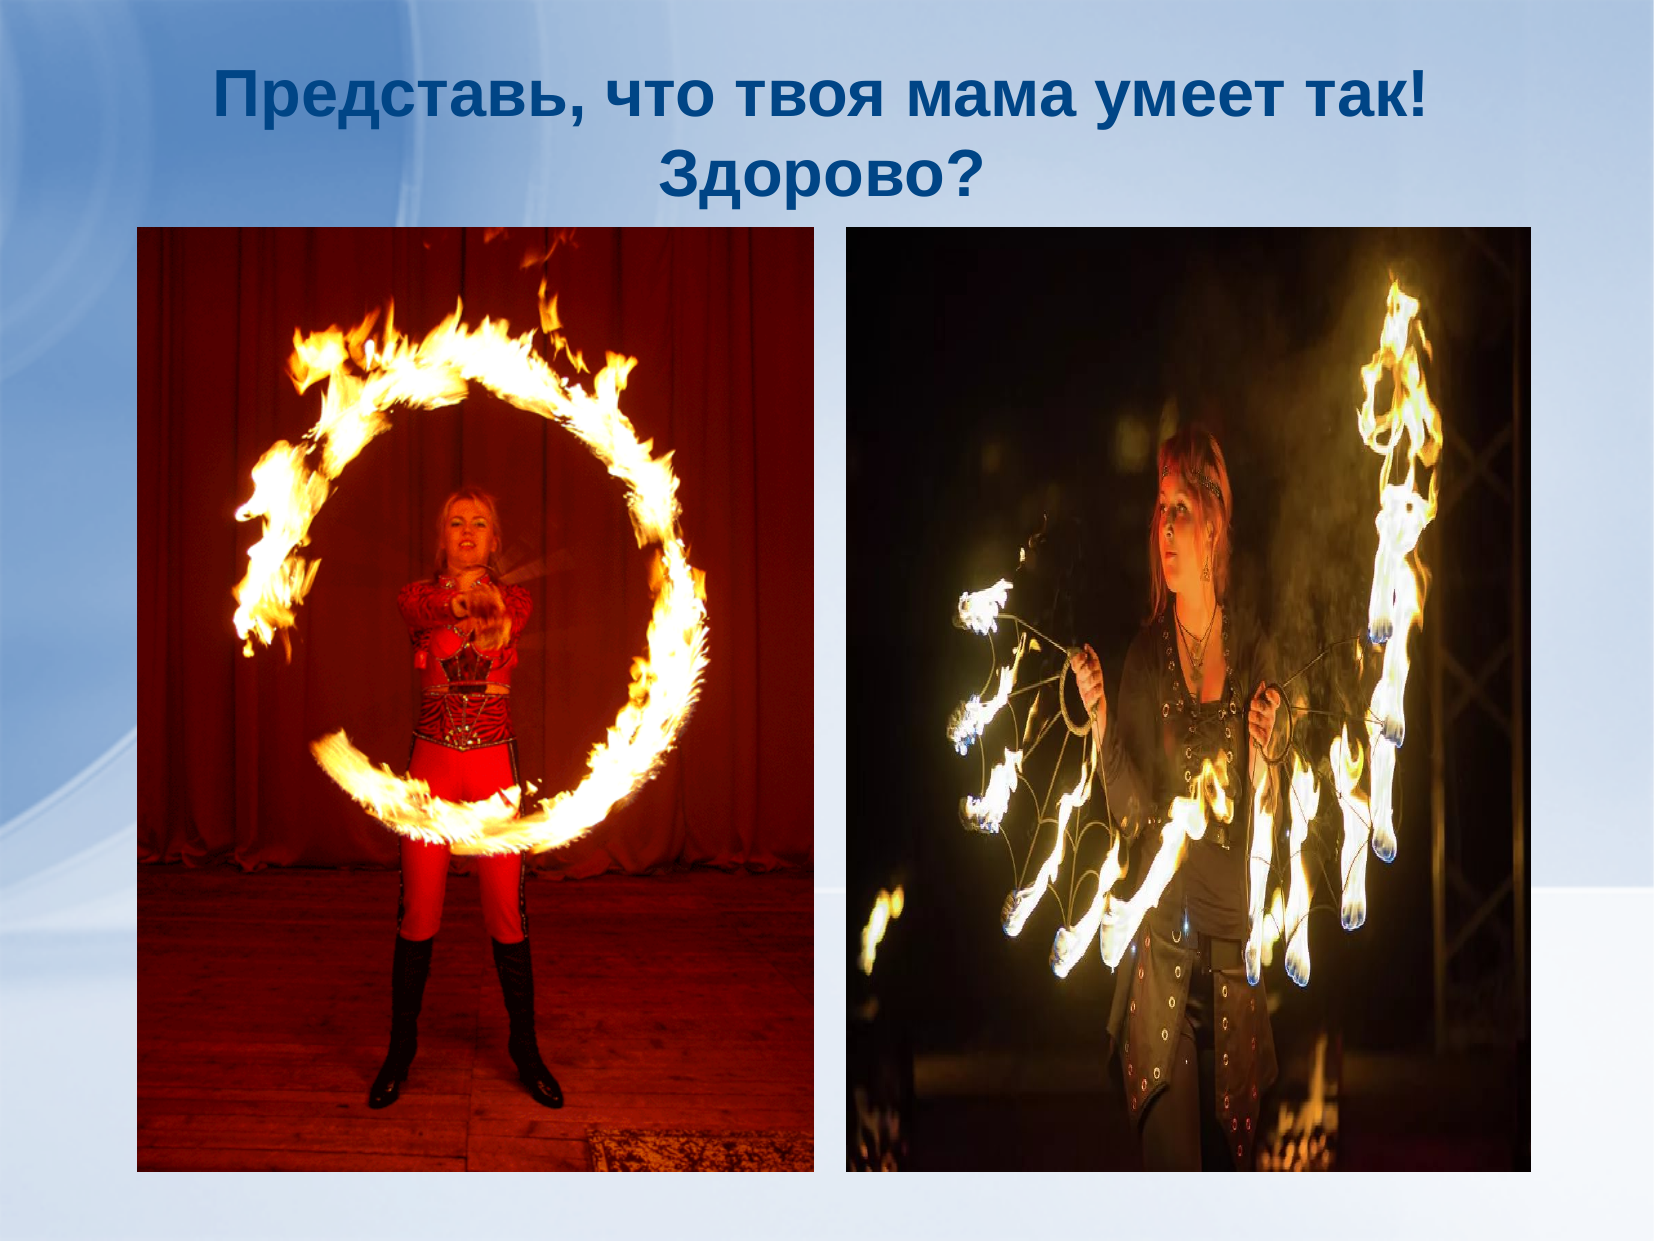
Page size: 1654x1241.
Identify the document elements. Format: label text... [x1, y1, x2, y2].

title Представь, что твоя мама умеет так!Здорово? [82, 0, 1562, 261]
picture [0, 0, 1654, 1241]
